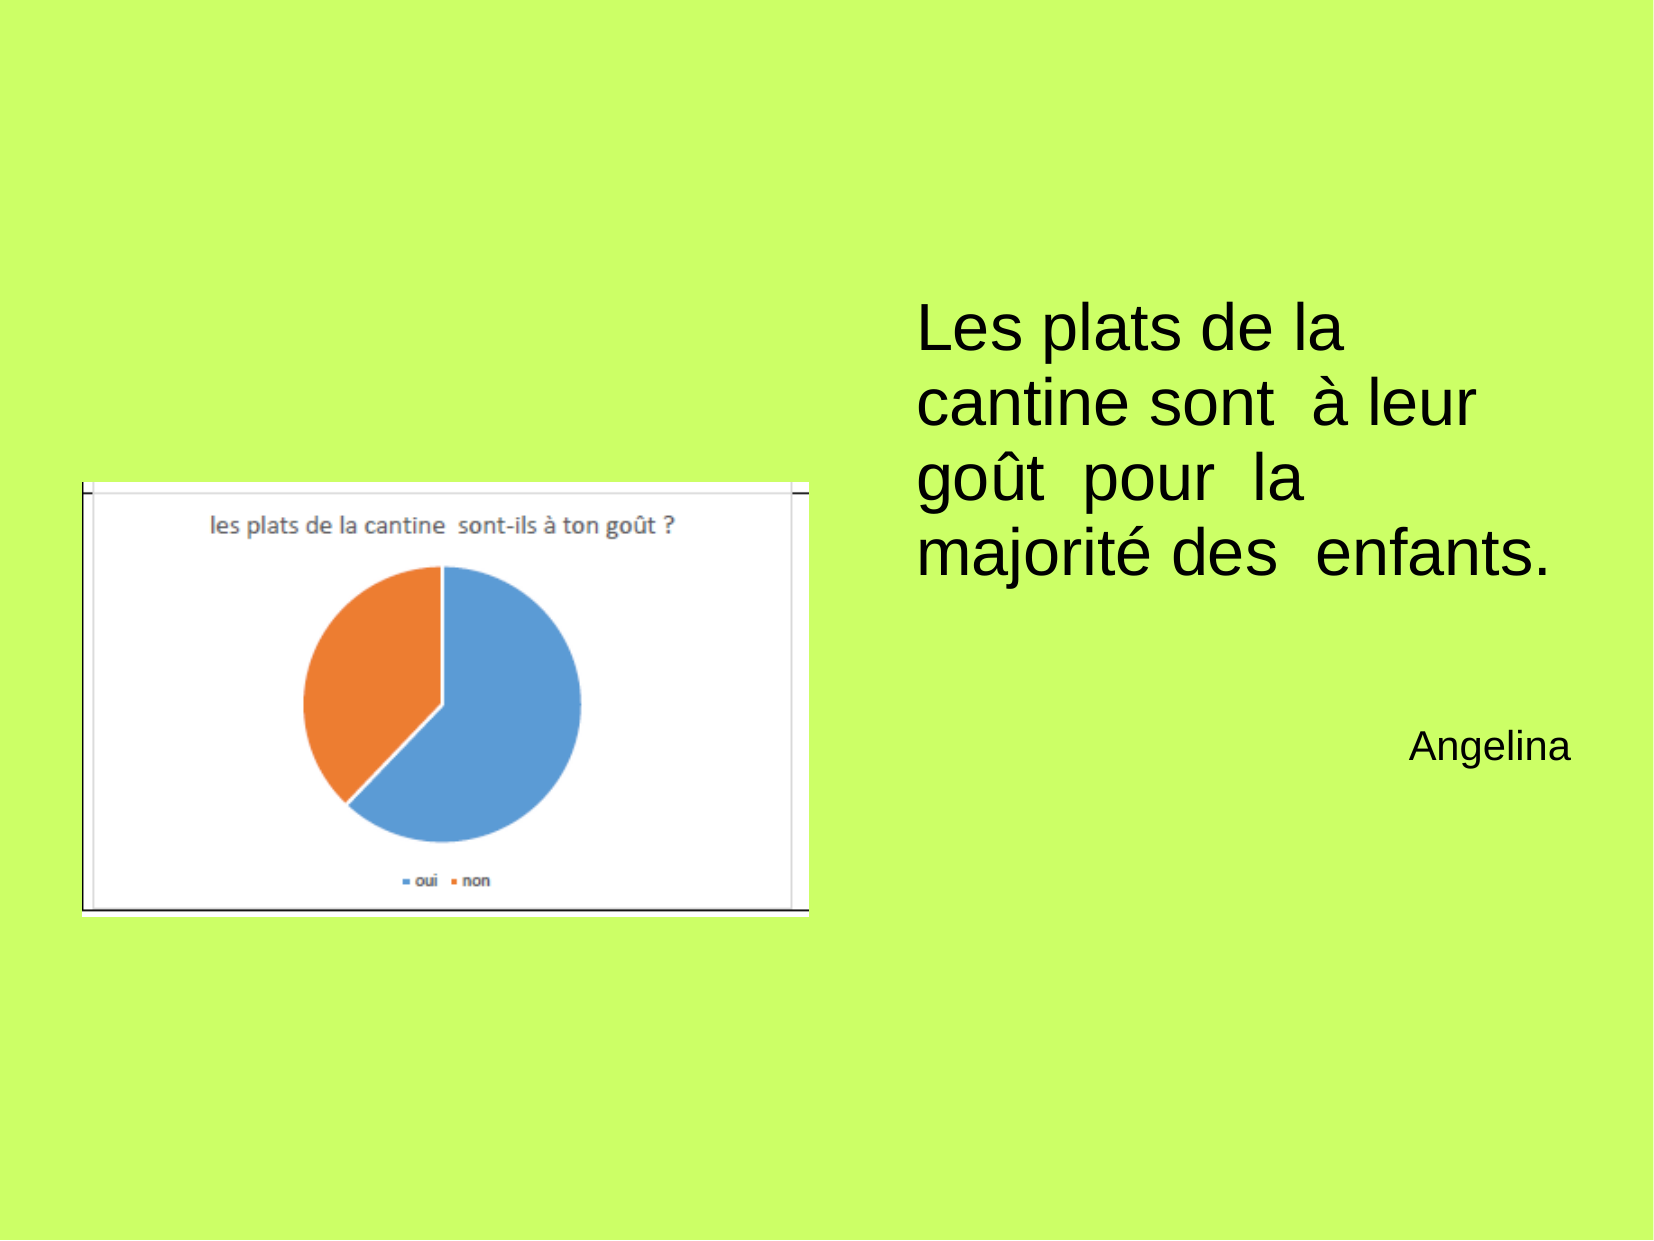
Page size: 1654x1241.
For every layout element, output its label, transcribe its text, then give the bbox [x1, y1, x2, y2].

list Les plats de la cantine sont à leur goût pour la majorité des enfants. Angelina [845, 290, 1572, 1109]
picture [82, 482, 809, 917]
